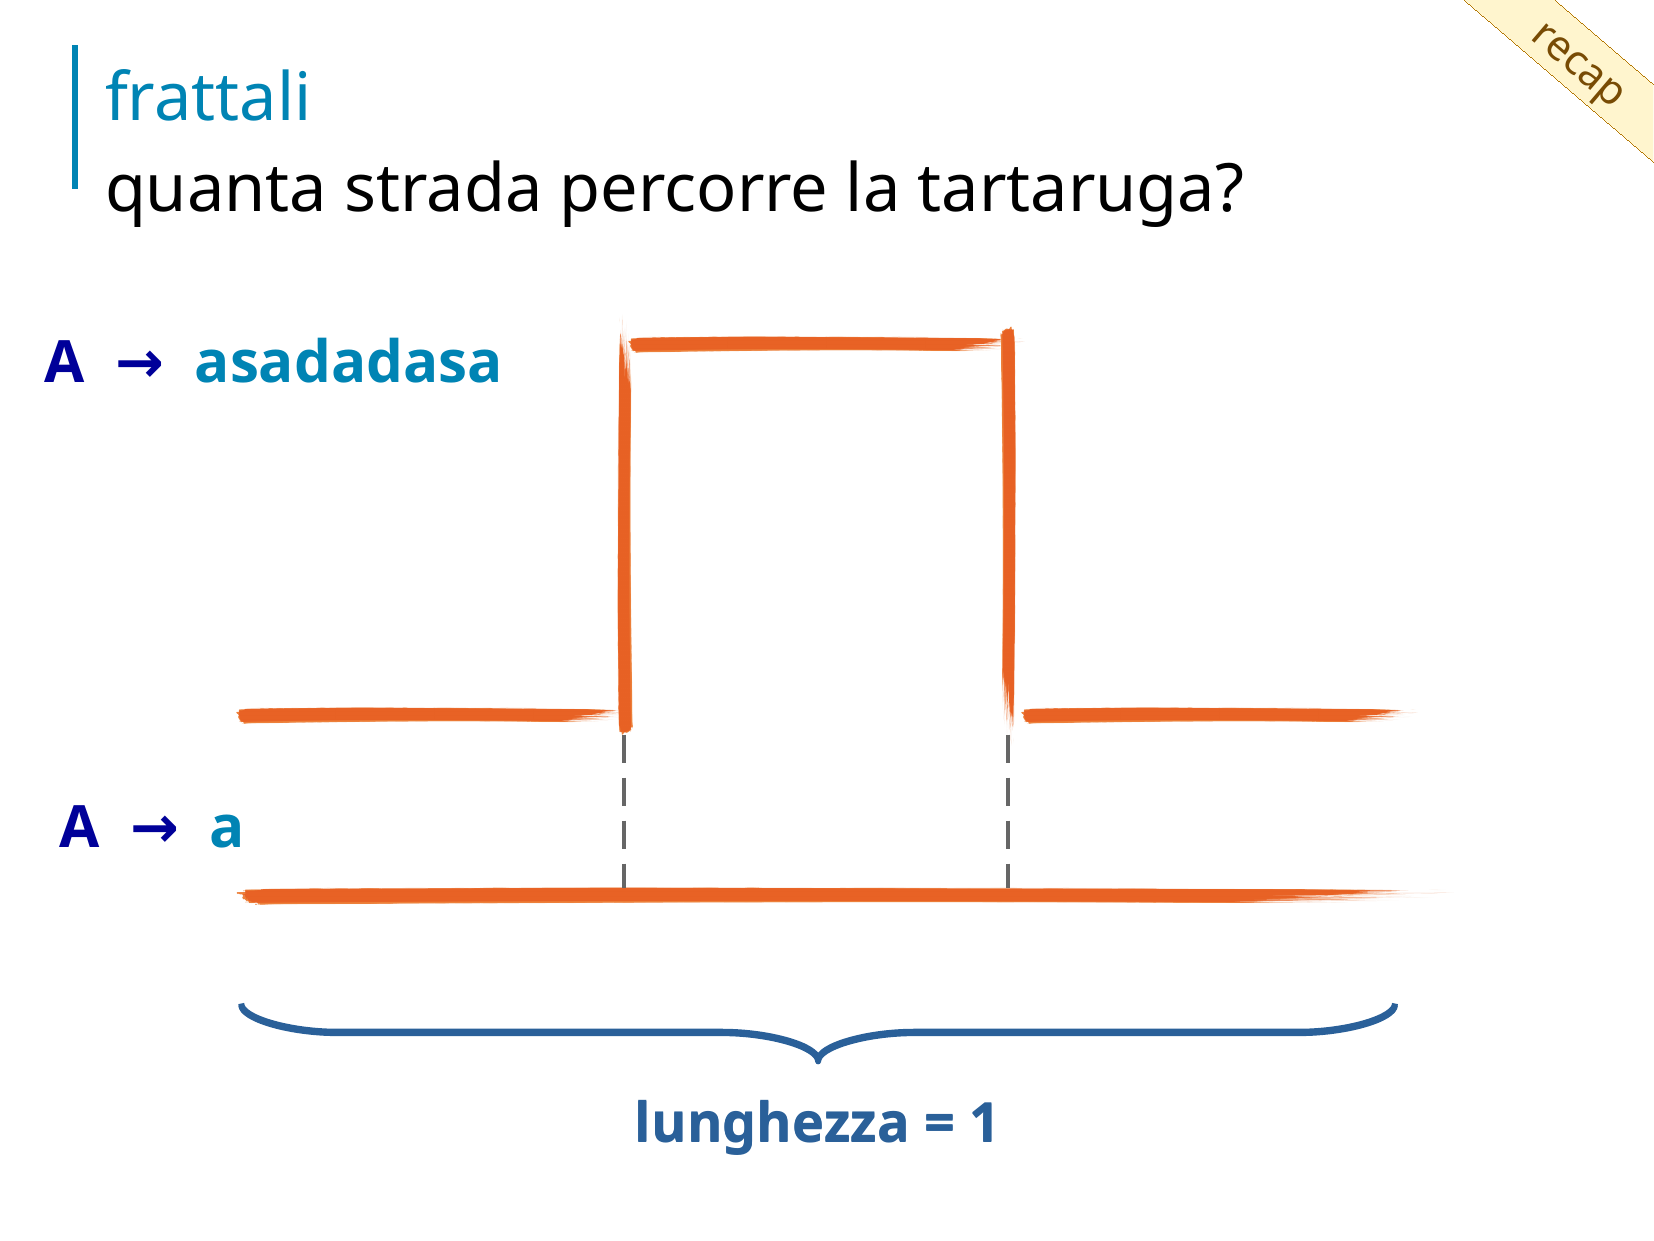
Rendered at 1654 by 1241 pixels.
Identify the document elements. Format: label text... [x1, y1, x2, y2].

text_box lunghezza = 1 [628, 1079, 1007, 1160]
picture [236, 887, 1454, 905]
title frattali quanta strada percorre la tartaruga? [105, 49, 1571, 200]
text_box A → asadadasa [30, 315, 525, 406]
text_box A → a [45, 780, 270, 871]
picture [236, 314, 1025, 746]
picture [1021, 707, 1418, 724]
text_box recap [1464, 0, 1654, 163]
